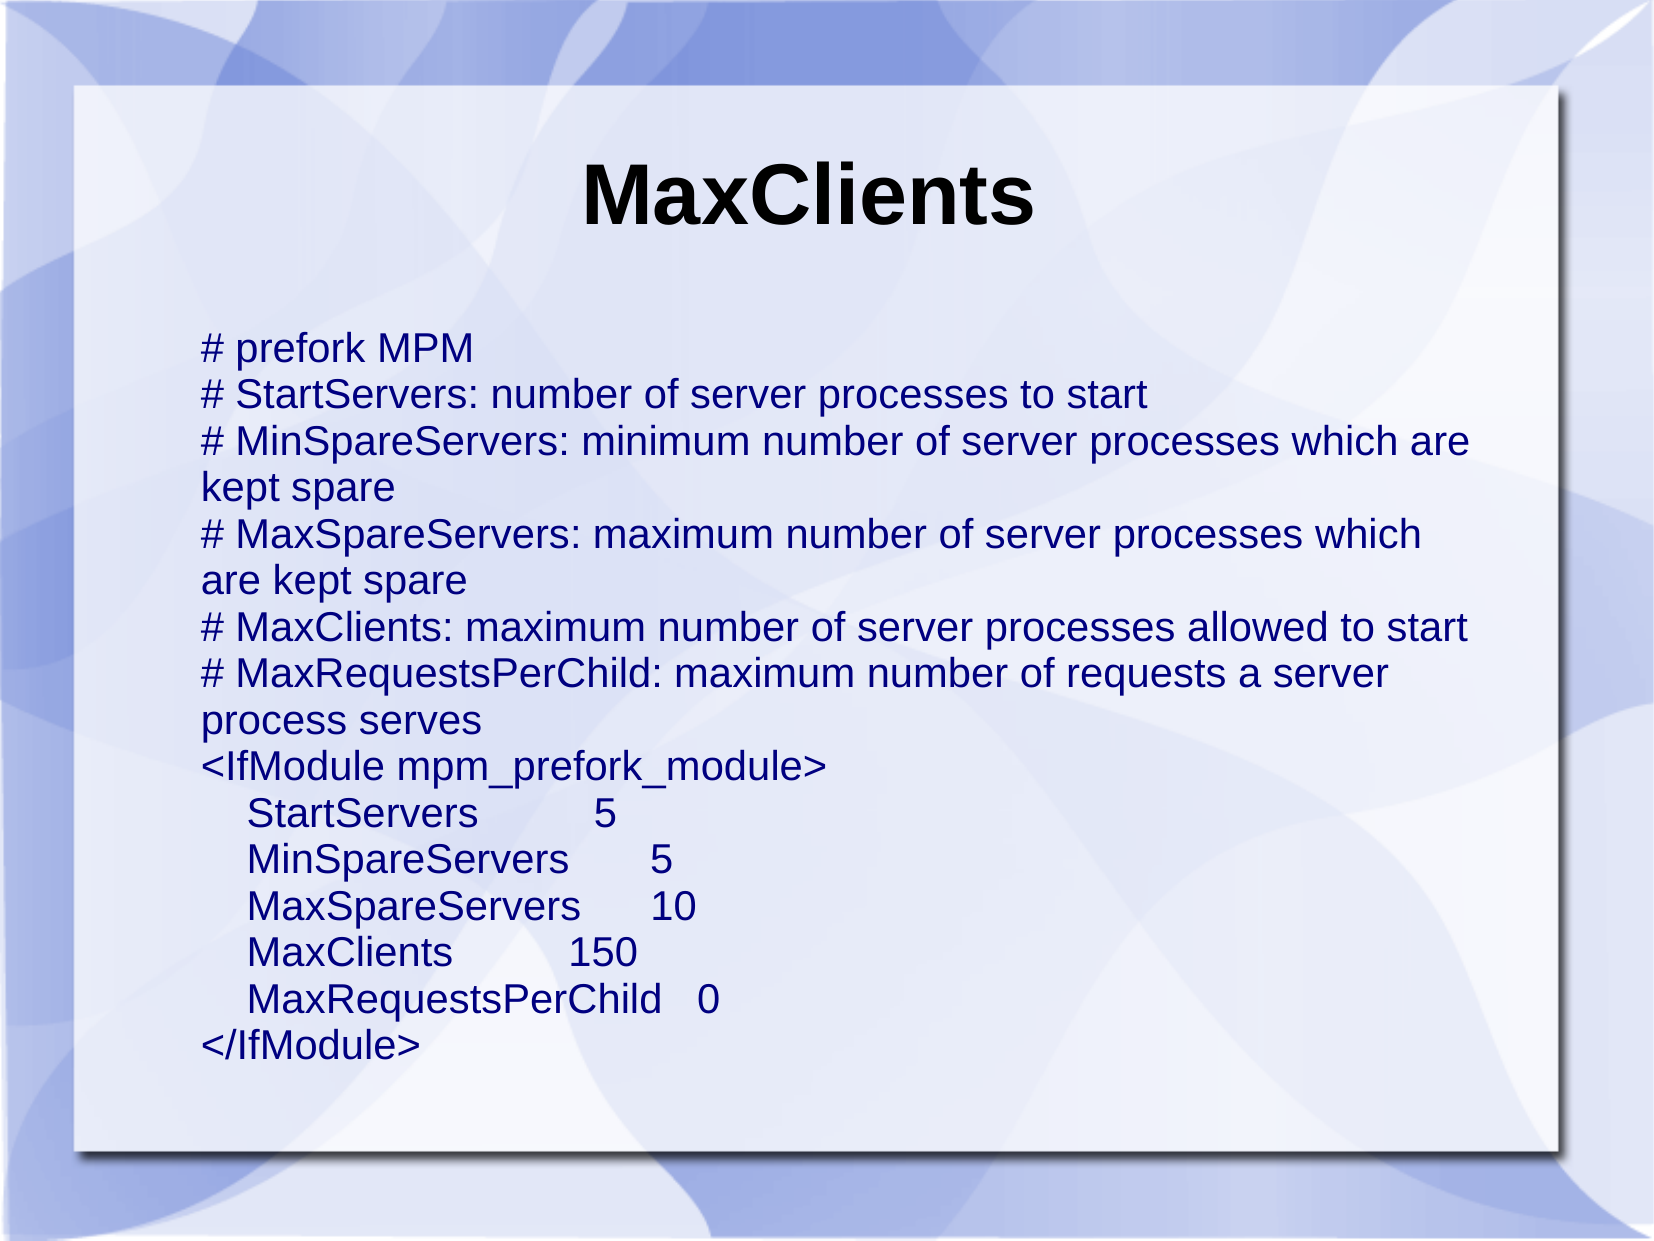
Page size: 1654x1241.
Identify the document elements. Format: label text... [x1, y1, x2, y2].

picture [0, 0, 1654, 1241]
title MaxClients [82, 90, 1536, 298]
list # prefork MPM # StartServers: number of server processes to start # MinSpareServers: minimum number of server processes which are kept spare # MaxSpareServers: maximum number of server processes which are kept spare # MaxClients: maximum number of server processes allowed to start # MaxRequestsPerChild: maximum number of requests a server process serves <IfModule mpm_prefork_module> StartServers 5 MinSpareServers 5 MaxSpareServers 10 MaxClients 150 MaxRequestsPerChild 0 </IfModule> [129, 324, 1489, 1077]
